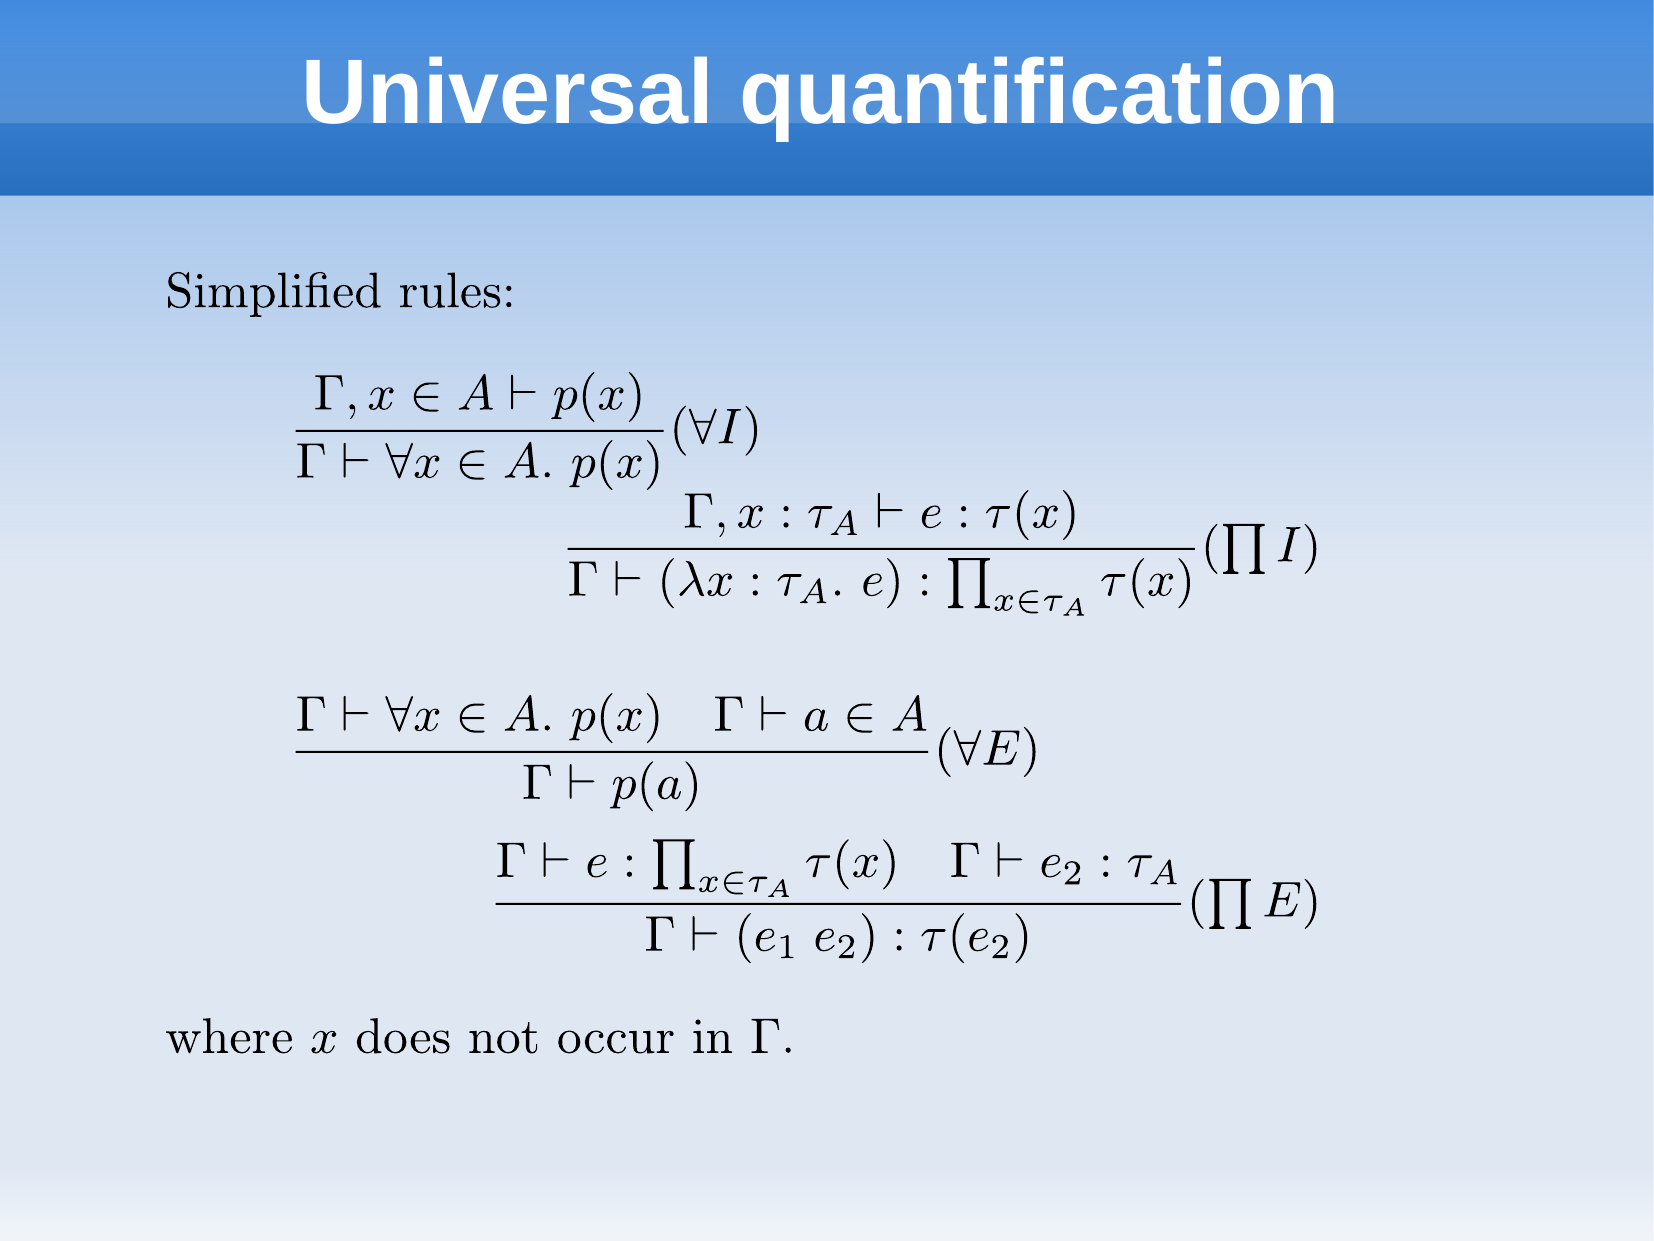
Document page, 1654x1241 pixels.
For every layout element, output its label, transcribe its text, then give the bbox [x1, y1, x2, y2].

picture [0, 0, 1654, 1241]
title Universal quantification [76, 0, 1565, 188]
